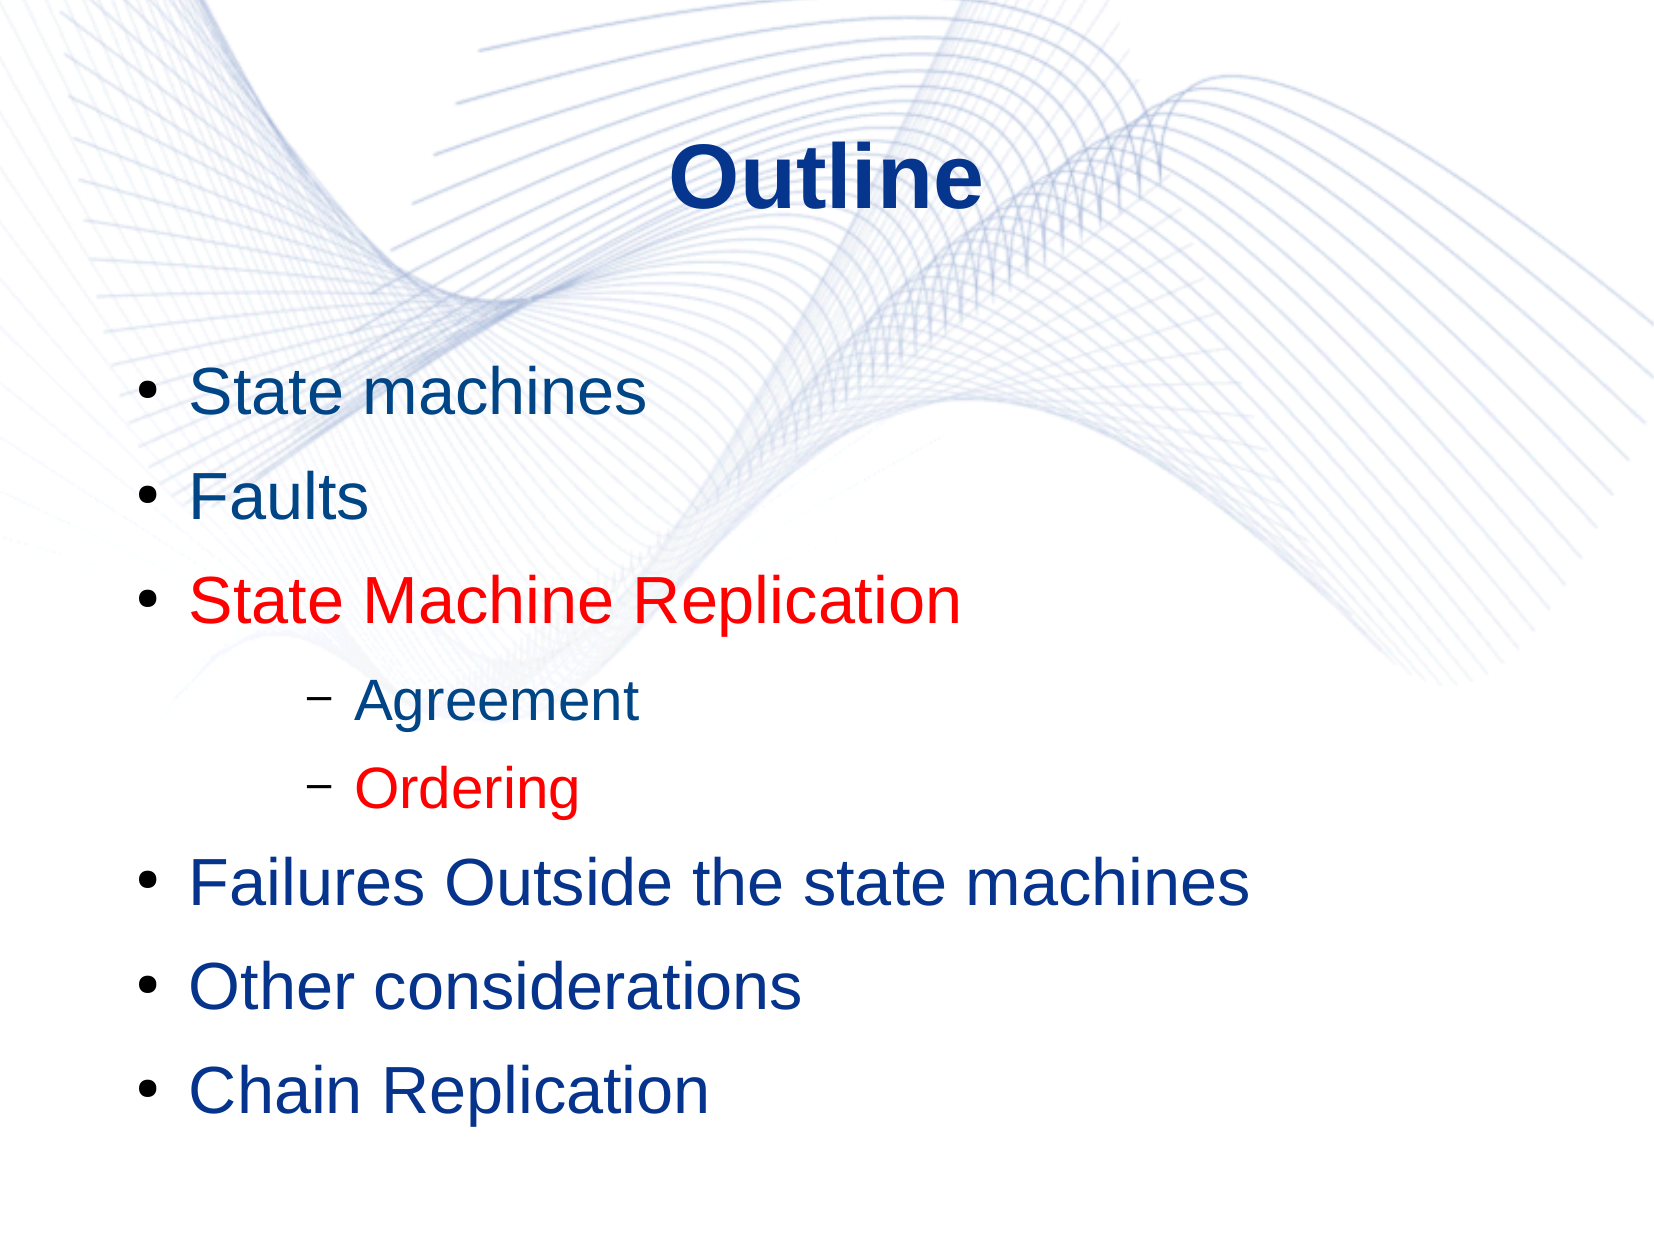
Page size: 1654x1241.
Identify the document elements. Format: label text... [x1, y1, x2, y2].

picture [0, 0, 1654, 1241]
list State machines Faults State Machine Replication Agreement Ordering Failures Outside the state machines Other considerations Chain Replication [118, 354, 1536, 1128]
title Outline [118, 66, 1536, 288]
